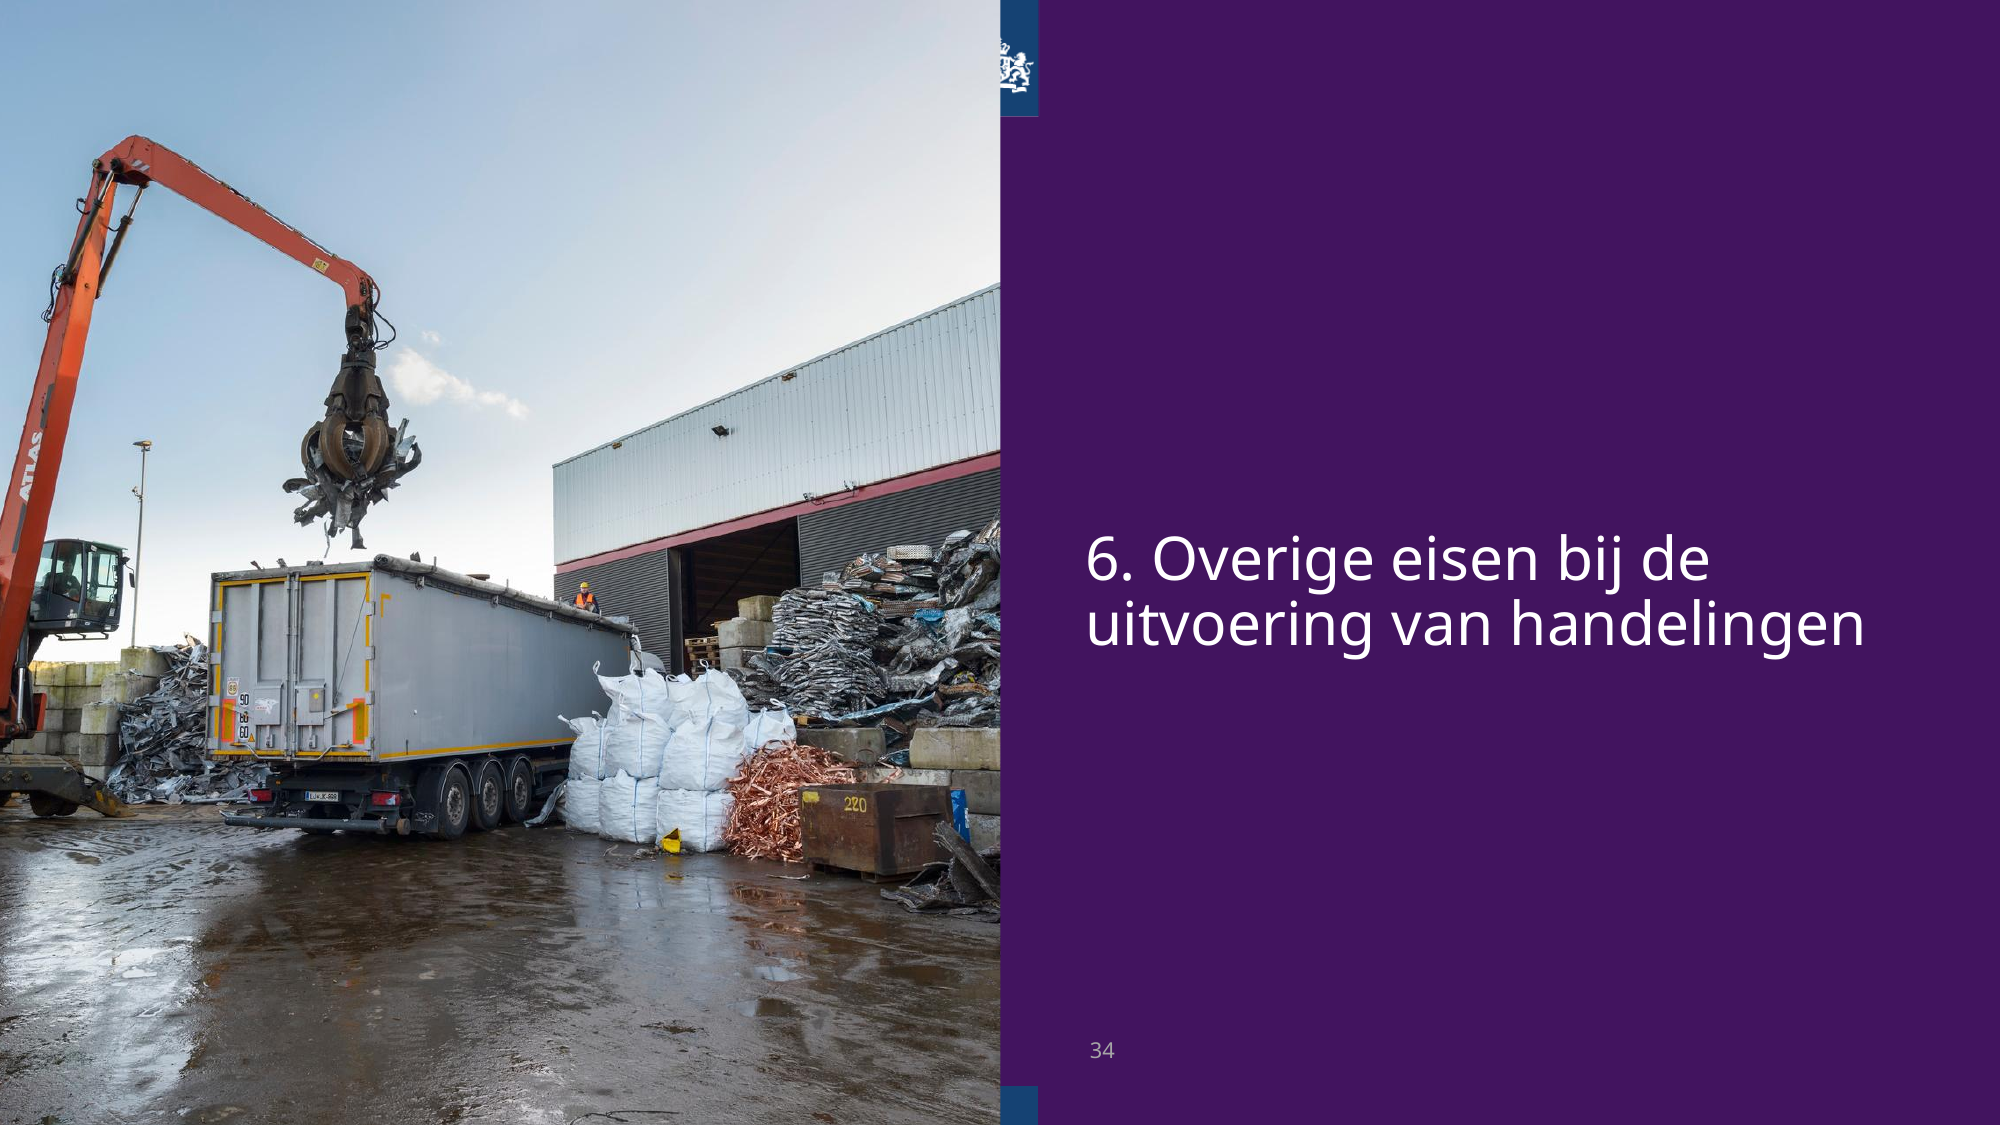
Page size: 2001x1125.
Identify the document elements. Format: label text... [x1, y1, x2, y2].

title 6. Overige eisen bij de uitvoering van handelingen [1070, 496, 2000, 667]
picture [0, 0, 1001, 1125]
text_box [1074, 1020, 1897, 1074]
